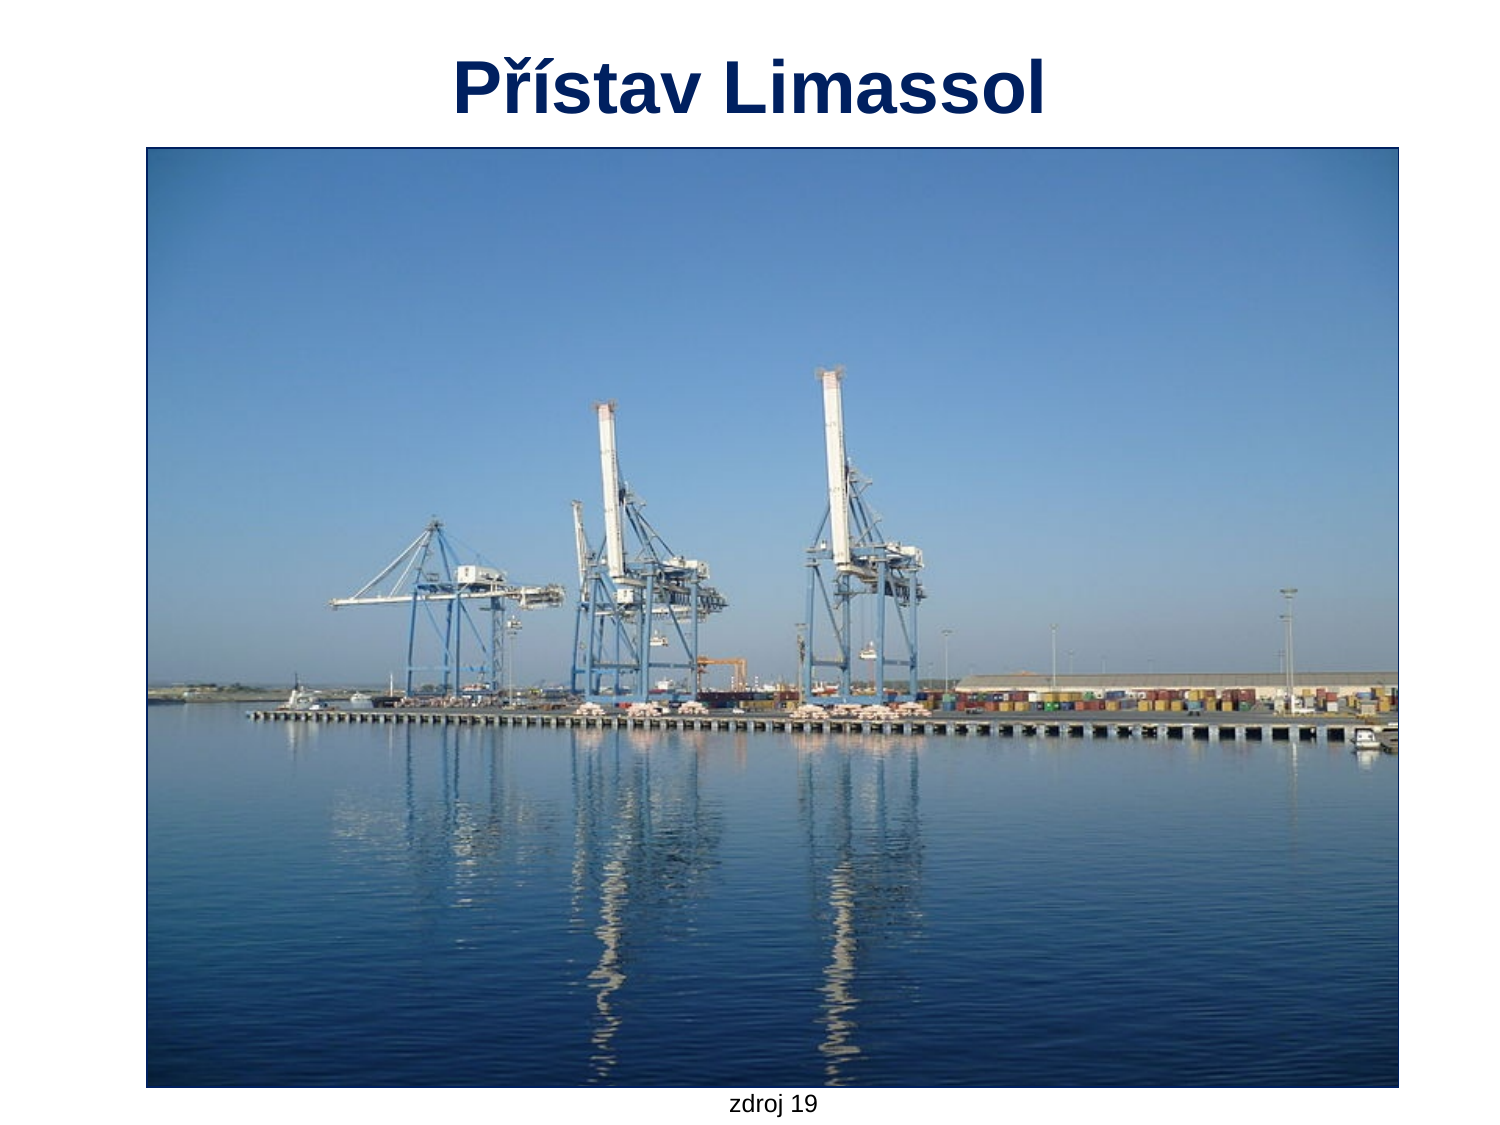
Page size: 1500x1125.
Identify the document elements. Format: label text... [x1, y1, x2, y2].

picture [147, 148, 1398, 1079]
text_box Přístav Limassol [123, 30, 1377, 137]
text_box zdroj 19 [147, 1079, 1400, 1125]
